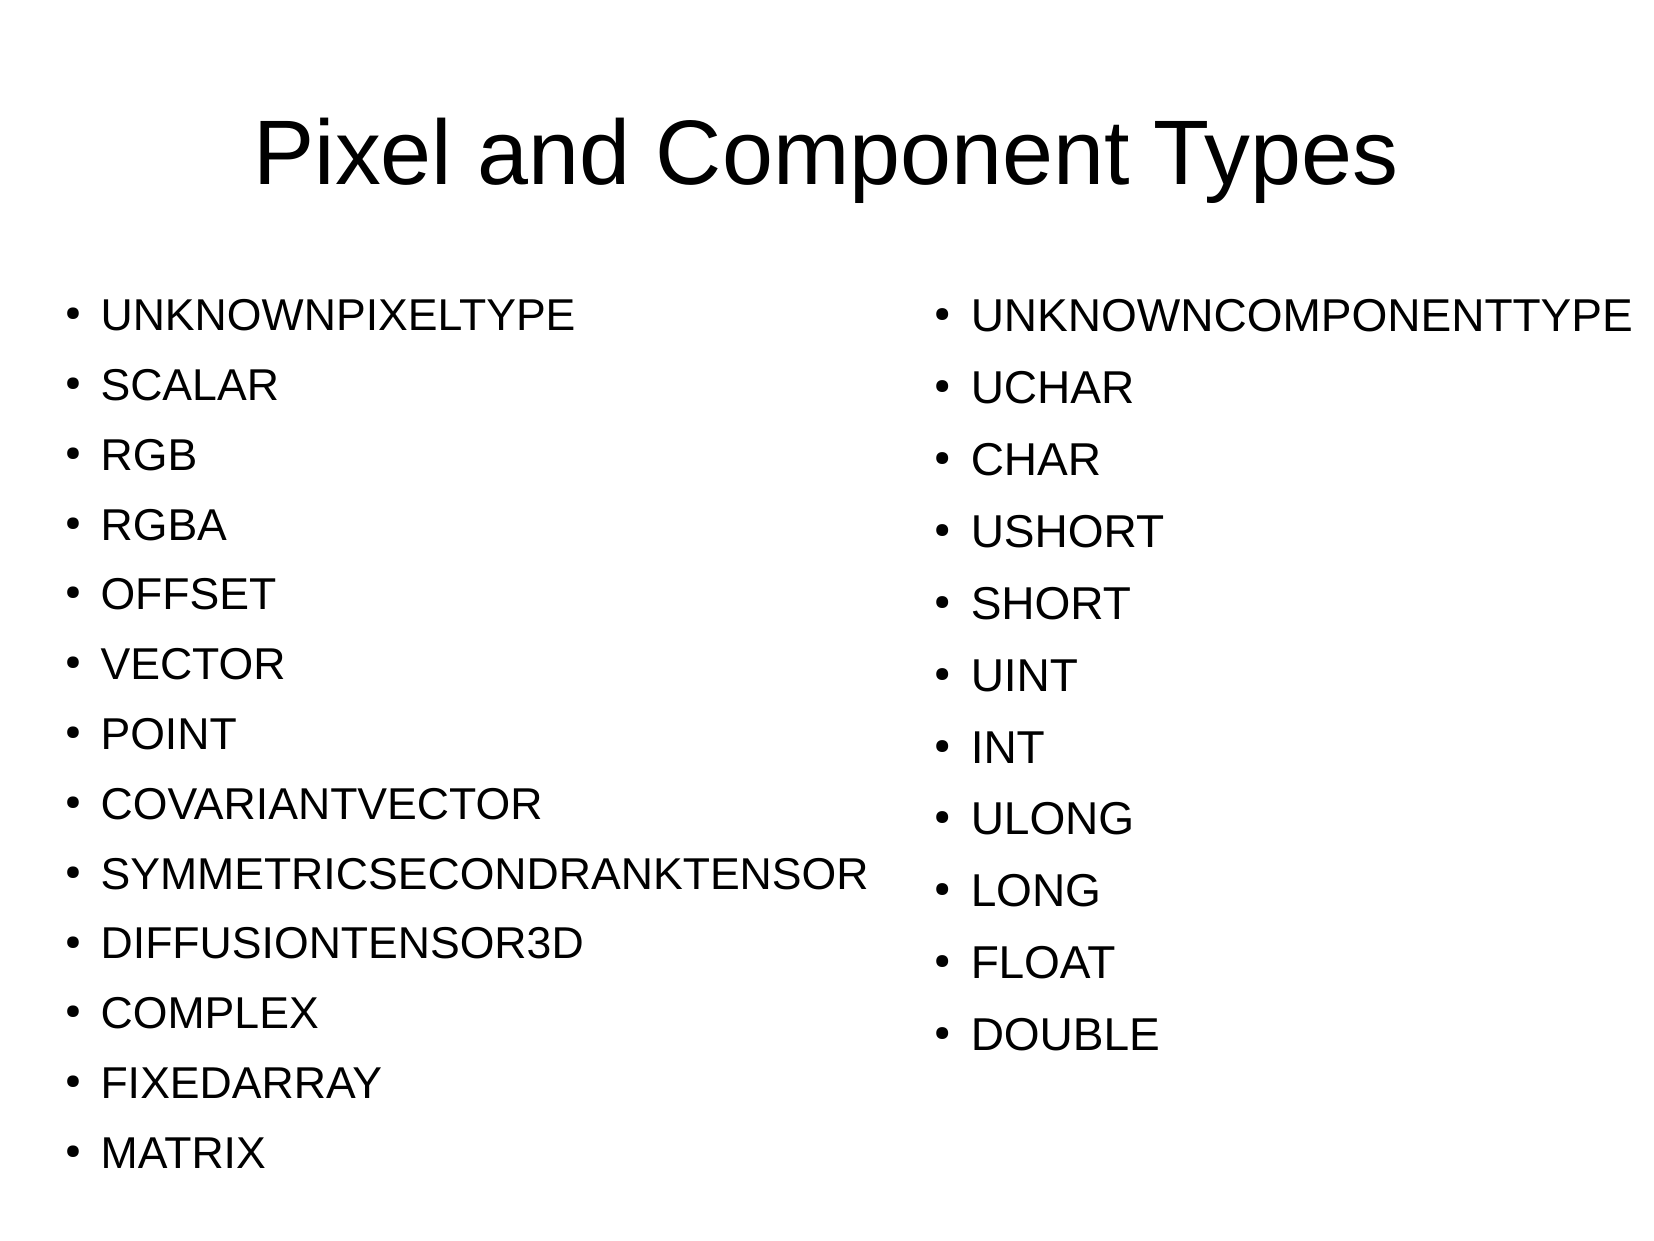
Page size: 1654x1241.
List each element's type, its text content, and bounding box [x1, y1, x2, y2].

list UNKNOWNPIXELTYPE SCALAR RGB RGBA OFFSET VECTOR POINT COVARIANTVECTOR SYMMETRICSECONDRANKTENSOR DIFFUSIONTENSOR3D COMPLEX FIXEDARRAY MATRIX [53, 290, 871, 1201]
title Pixel and Component Types [82, 49, 1571, 257]
list UNKNOWNCOMPONENTTYPE UCHAR CHAR USHORT SHORT UINT INT ULONG LONG FLOAT DOUBLE [921, 290, 1649, 1109]
